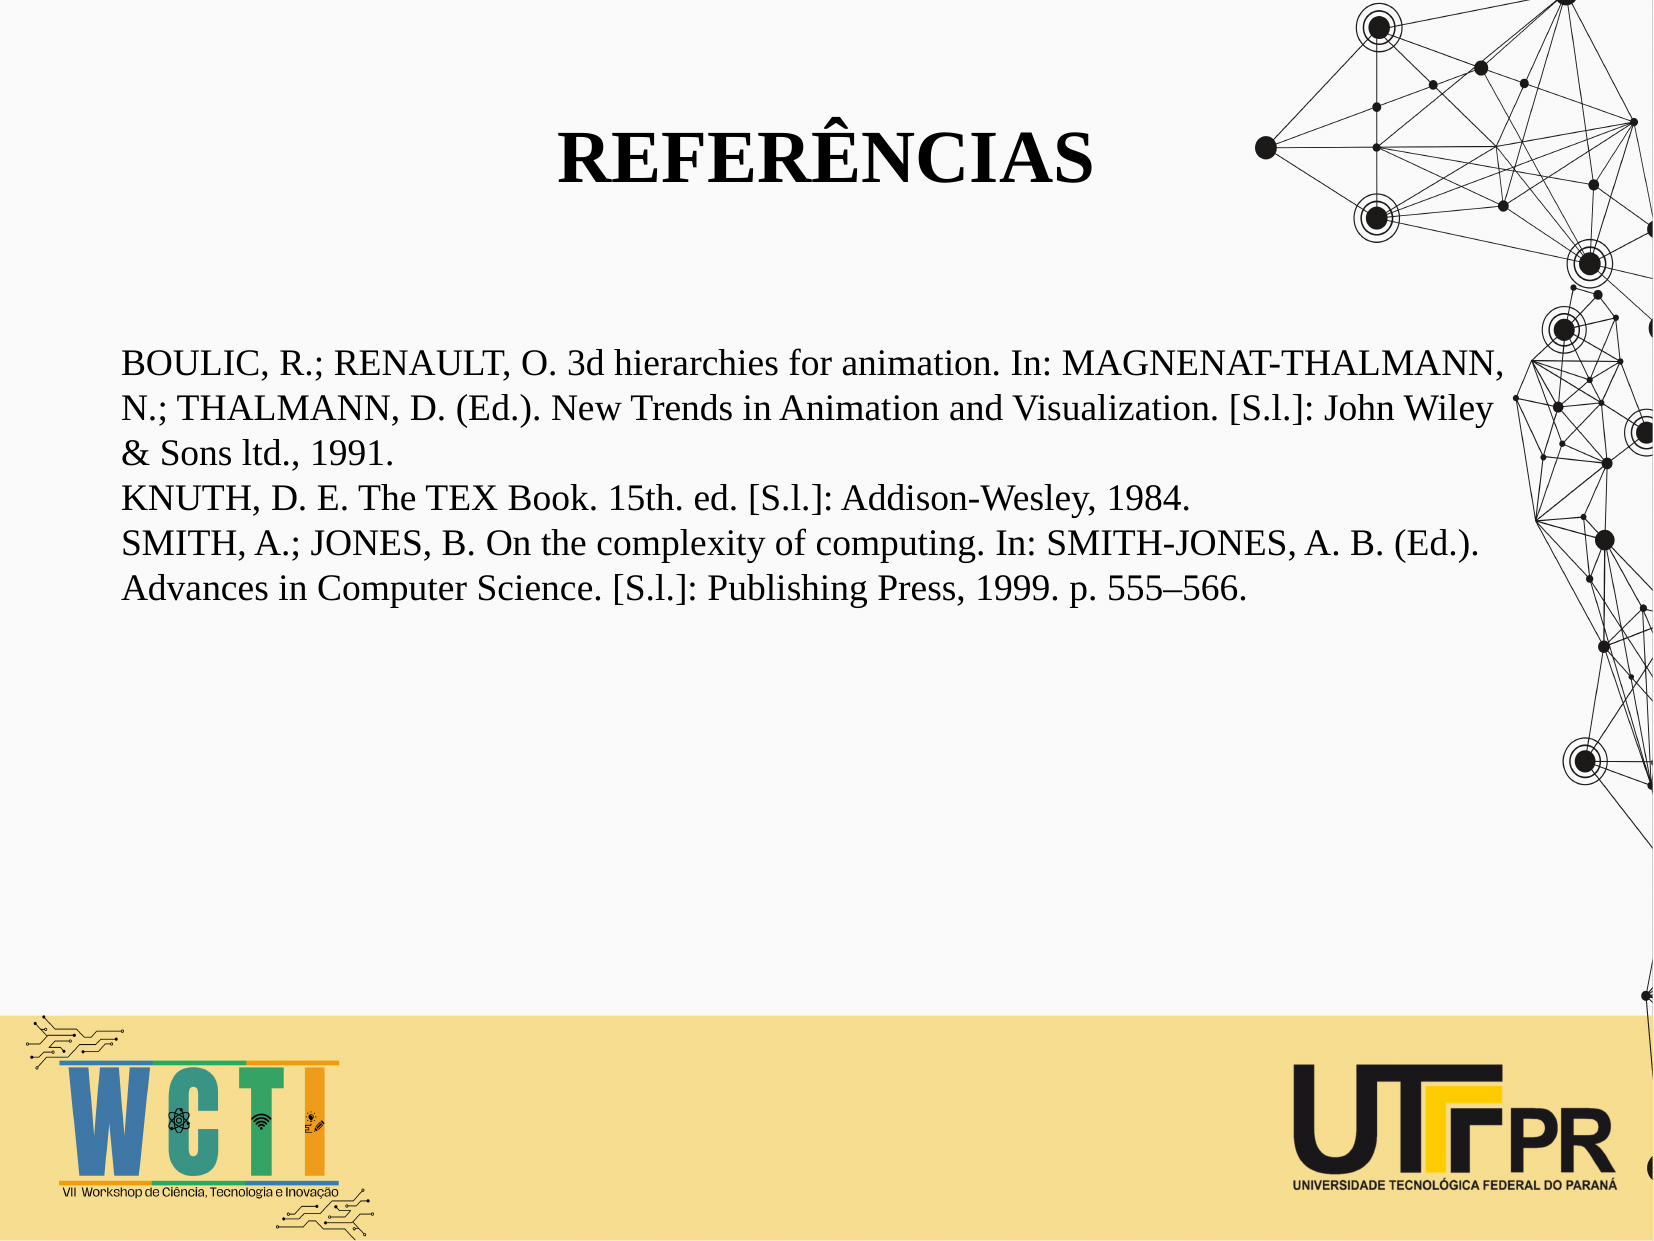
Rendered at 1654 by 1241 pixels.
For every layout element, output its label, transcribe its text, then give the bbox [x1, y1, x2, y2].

text_box referências [82, 49, 1571, 257]
picture [0, 0, 1654, 1241]
text_box BOULIC, R.; RENAULT, O. 3d hierarchies for animation. In: MAGNENAT-THALMANN, N.; THALMANN, D. (Ed.). New Trends in Animation and Visualization. [S.l.]: John Wiley & Sons ltd., 1991. KNUTH, D. E. The TEX Book. 15th. ed. [S.l.]: Addison-Wesley, 1984. SMITH, A.; JONES, B. On the complexity of computing. In: SMITH-JONES, A. B. (Ed.). Advances in Computer Science. [S.l.]: Publishing Press, 1999. p. 555–566. [106, 330, 1536, 719]
